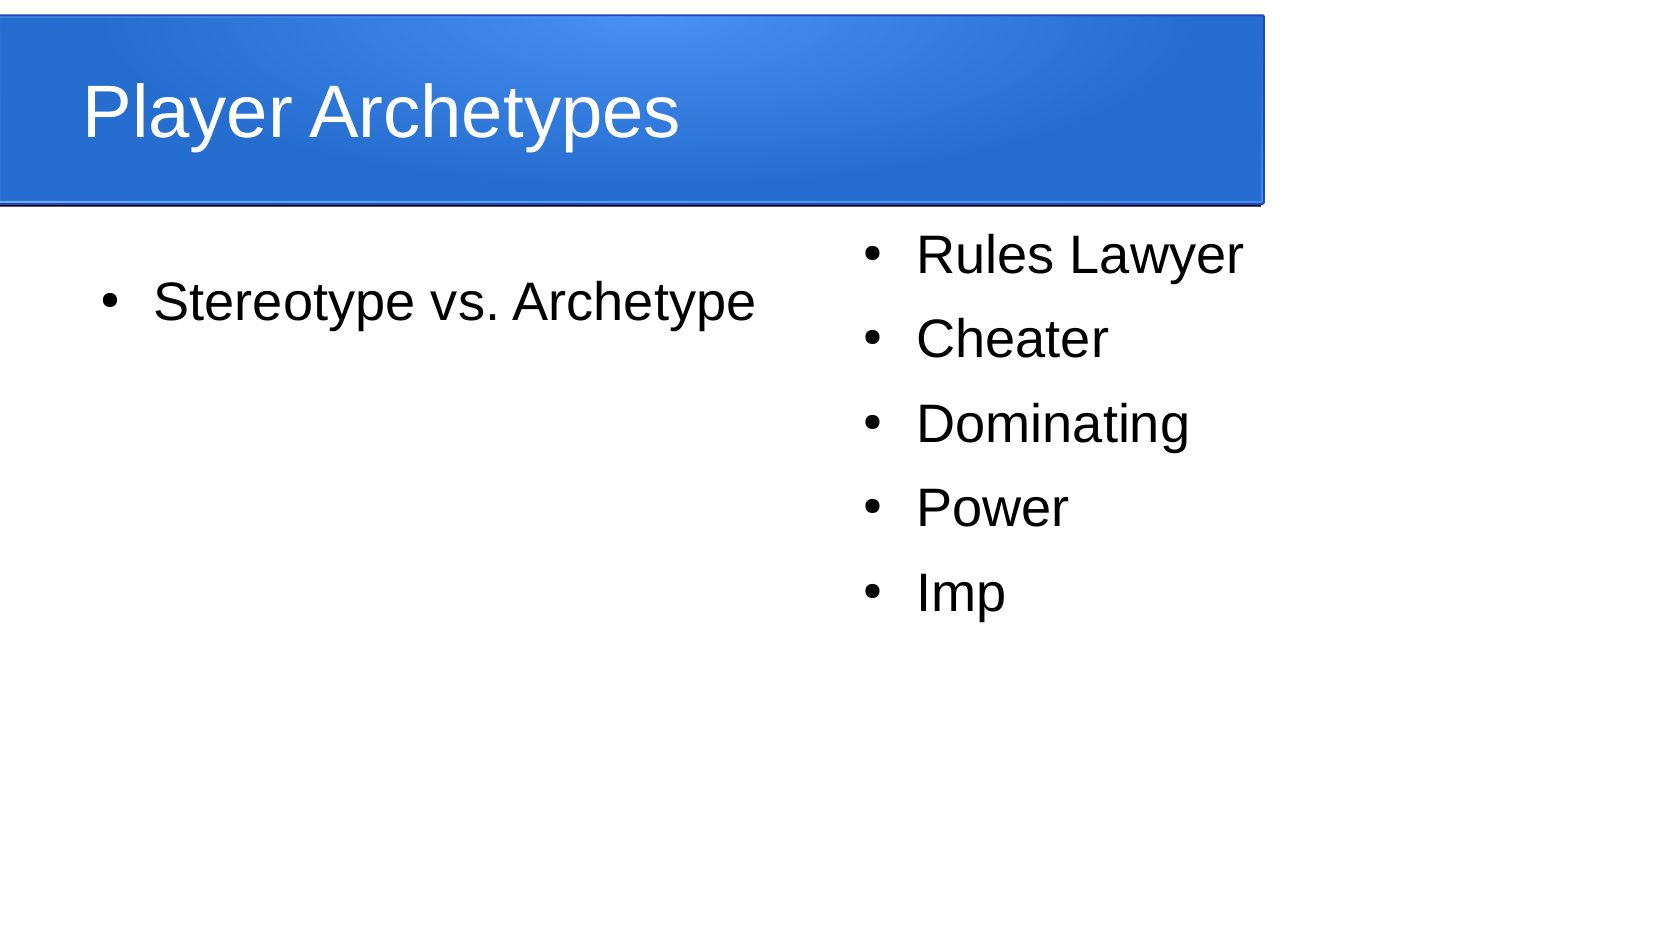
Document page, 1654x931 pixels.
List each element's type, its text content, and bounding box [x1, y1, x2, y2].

title Player Archetypes [82, 35, 1235, 189]
list Rules Lawyer Cheater Dominating Power Imp [845, 224, 1572, 764]
list Stereotype vs. Archetype [82, 271, 809, 758]
